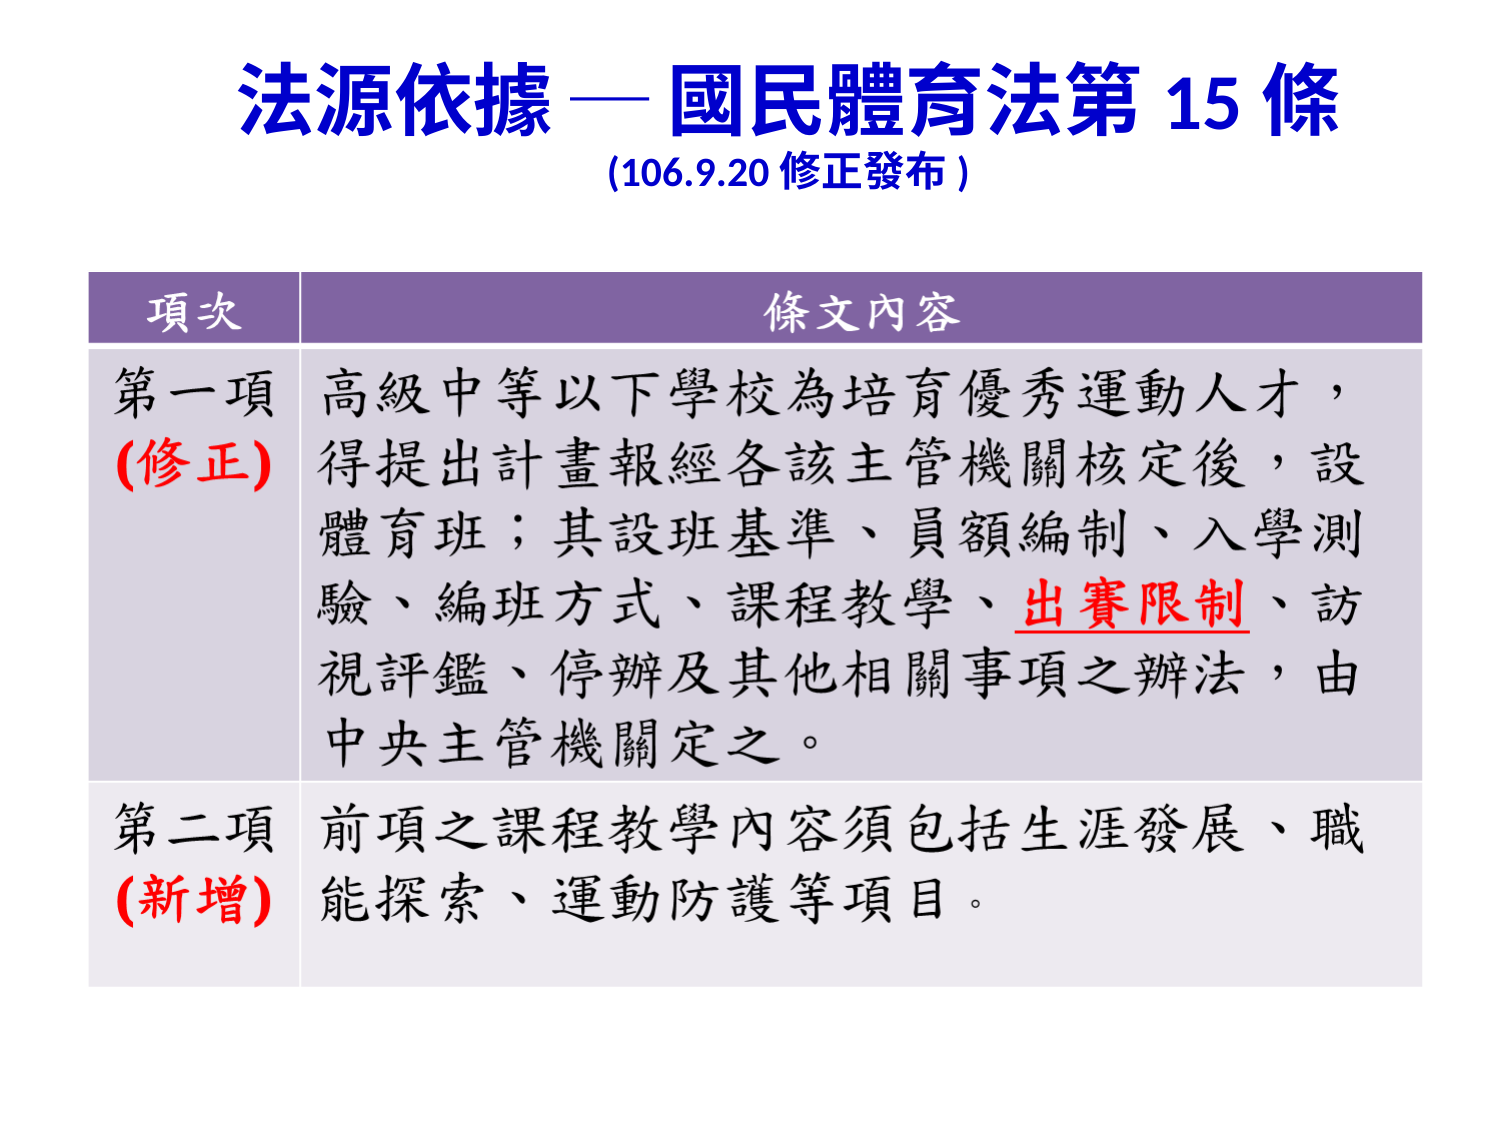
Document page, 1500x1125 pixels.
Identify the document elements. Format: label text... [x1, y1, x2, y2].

text_box 法源依據 ─ 國民體育法第15條 (106.9.20修正發布) [112, 42, 1465, 197]
picture [87, 263, 1424, 988]
